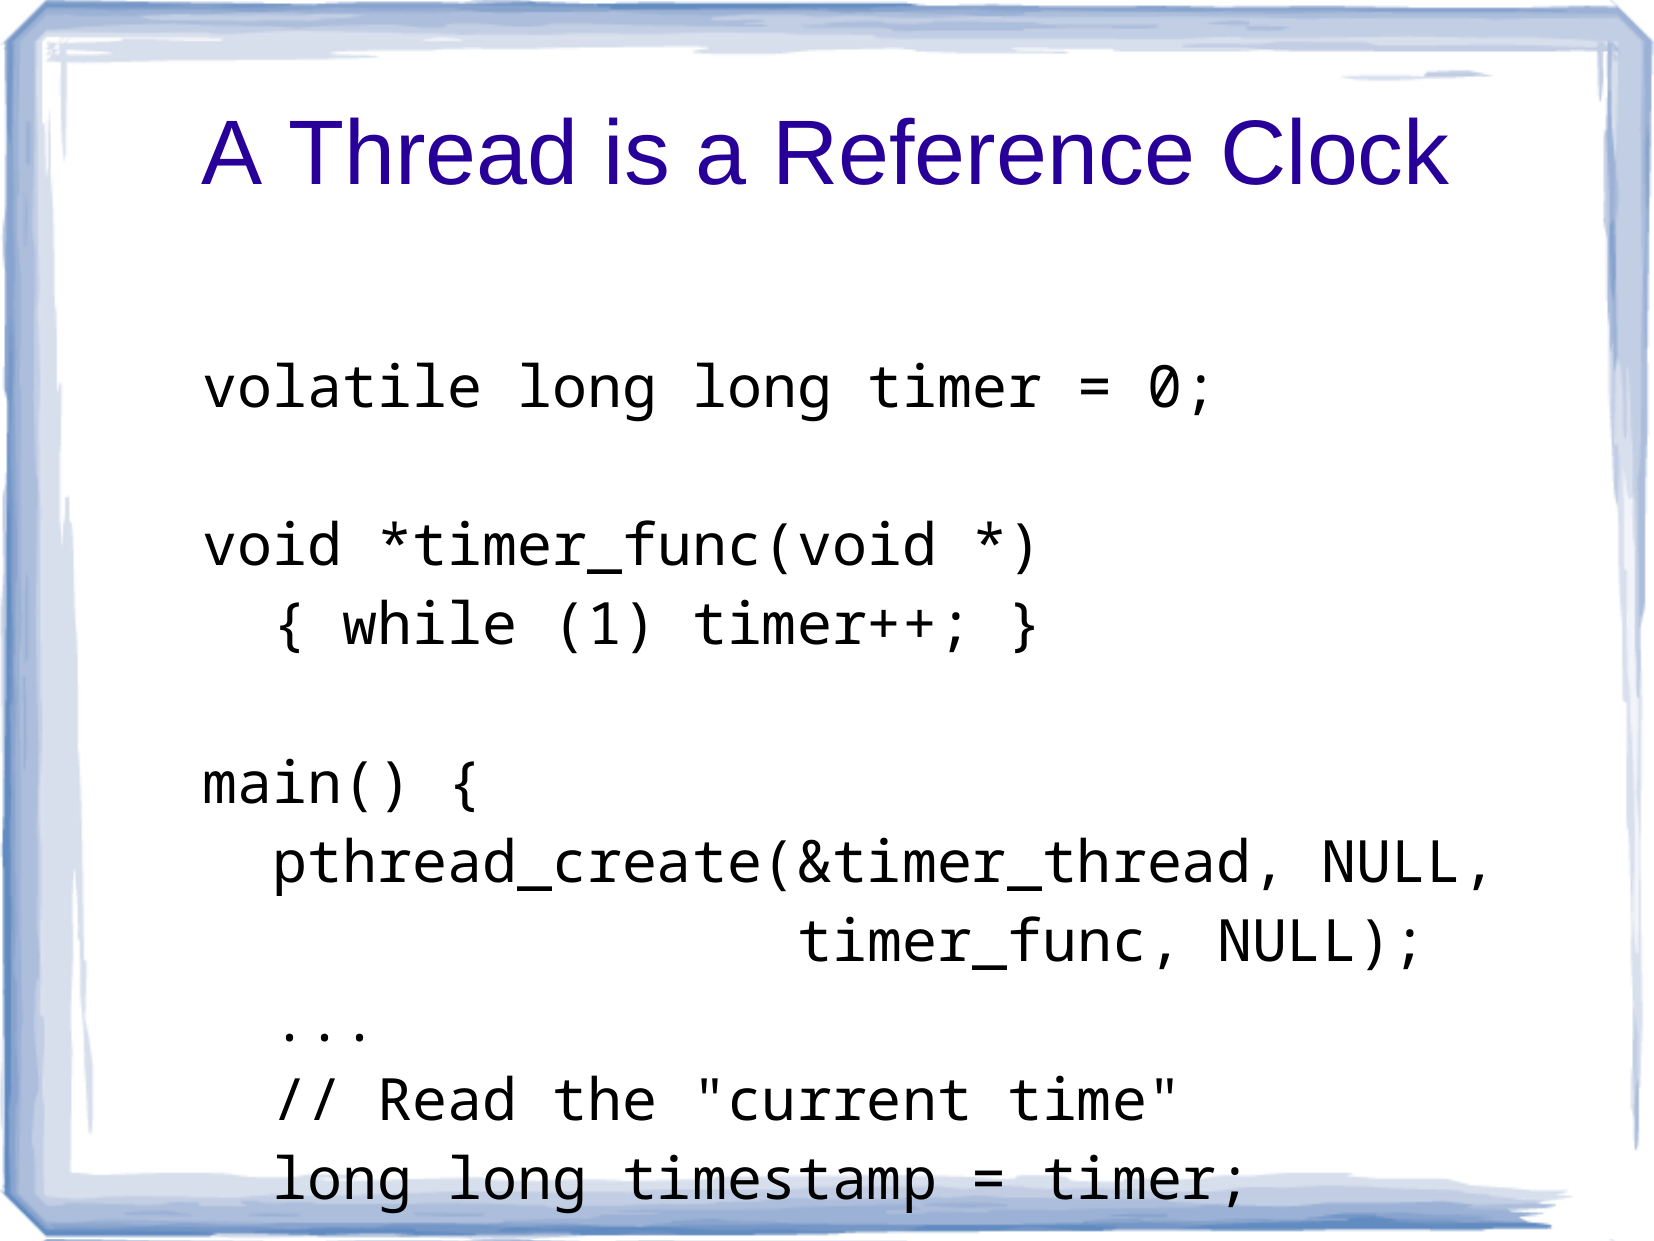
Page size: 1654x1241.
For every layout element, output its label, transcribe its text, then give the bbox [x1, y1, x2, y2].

picture [0, 0, 1654, 1241]
text_box volatile long long timer = 0; void *timer_func(void *) { while (1) timer++; } main() { pthread_create(&timer_thread, NULL, timer_func, NULL); ... // Read the "current time" long long timestamp = timer; ... } [187, 337, 1538, 1110]
title A Thread is a Reference Clock [82, 49, 1571, 257]
